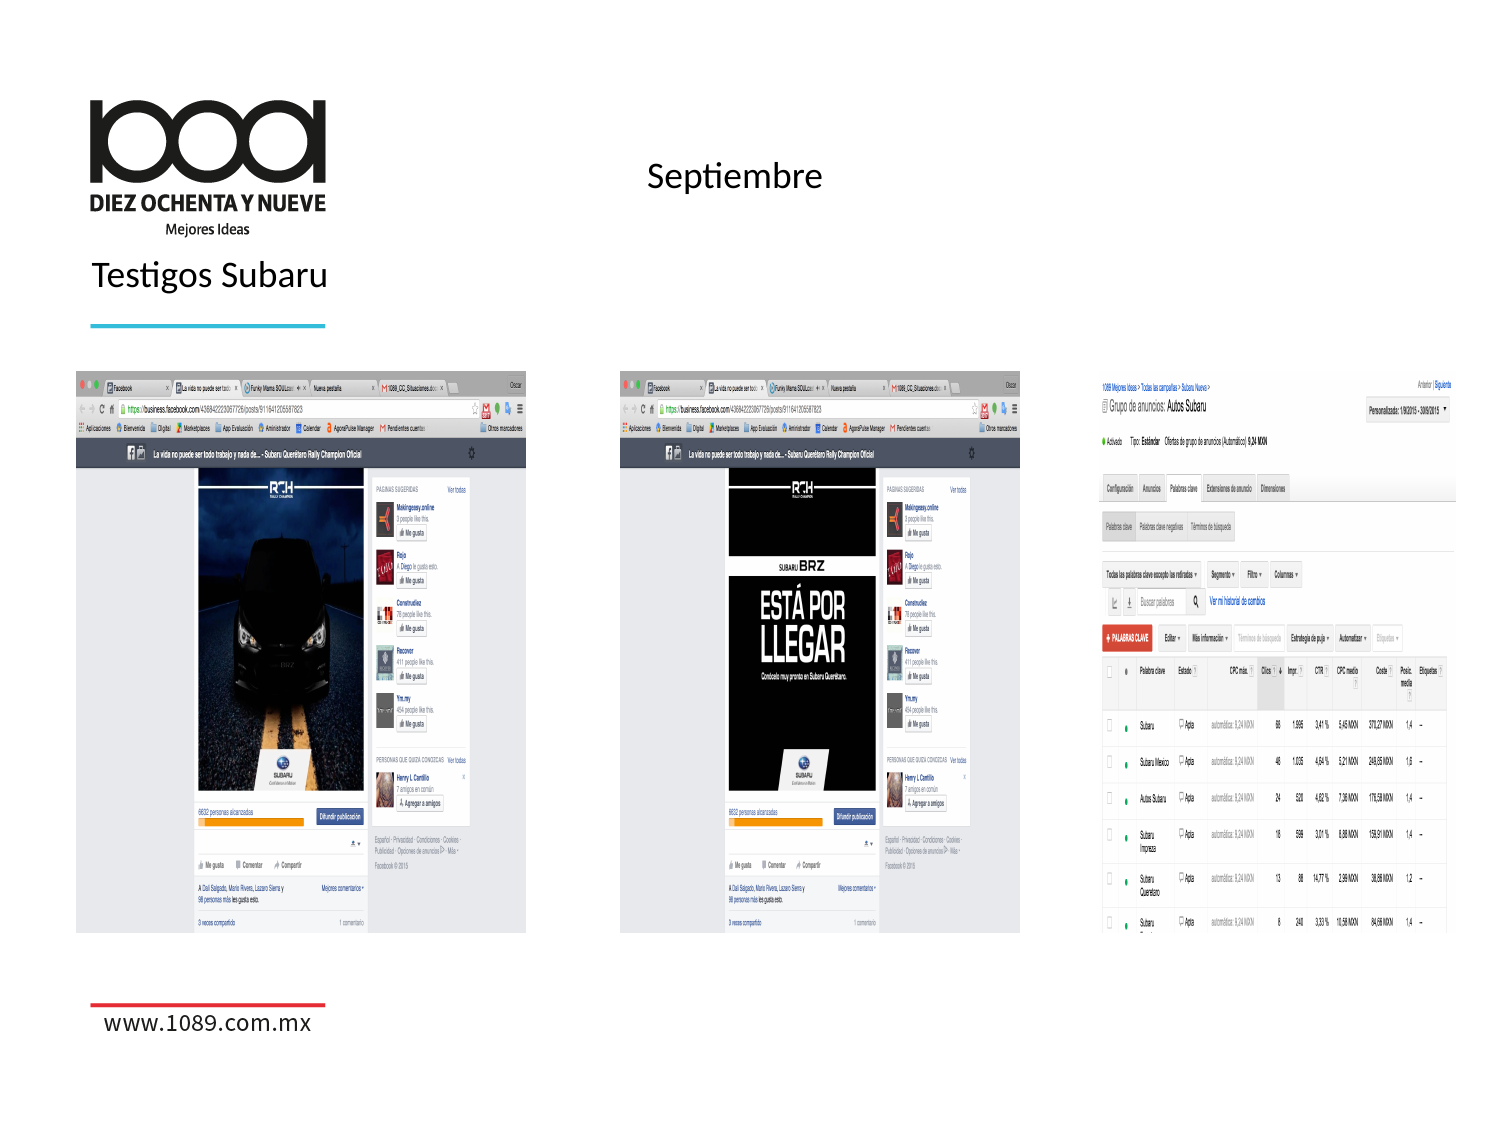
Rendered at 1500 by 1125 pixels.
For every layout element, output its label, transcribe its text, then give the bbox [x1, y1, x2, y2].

text_box Septiembre [632, 143, 1154, 204]
picture [0, 0, 1500, 1125]
text_box Testigos Subaru [76, 242, 355, 303]
